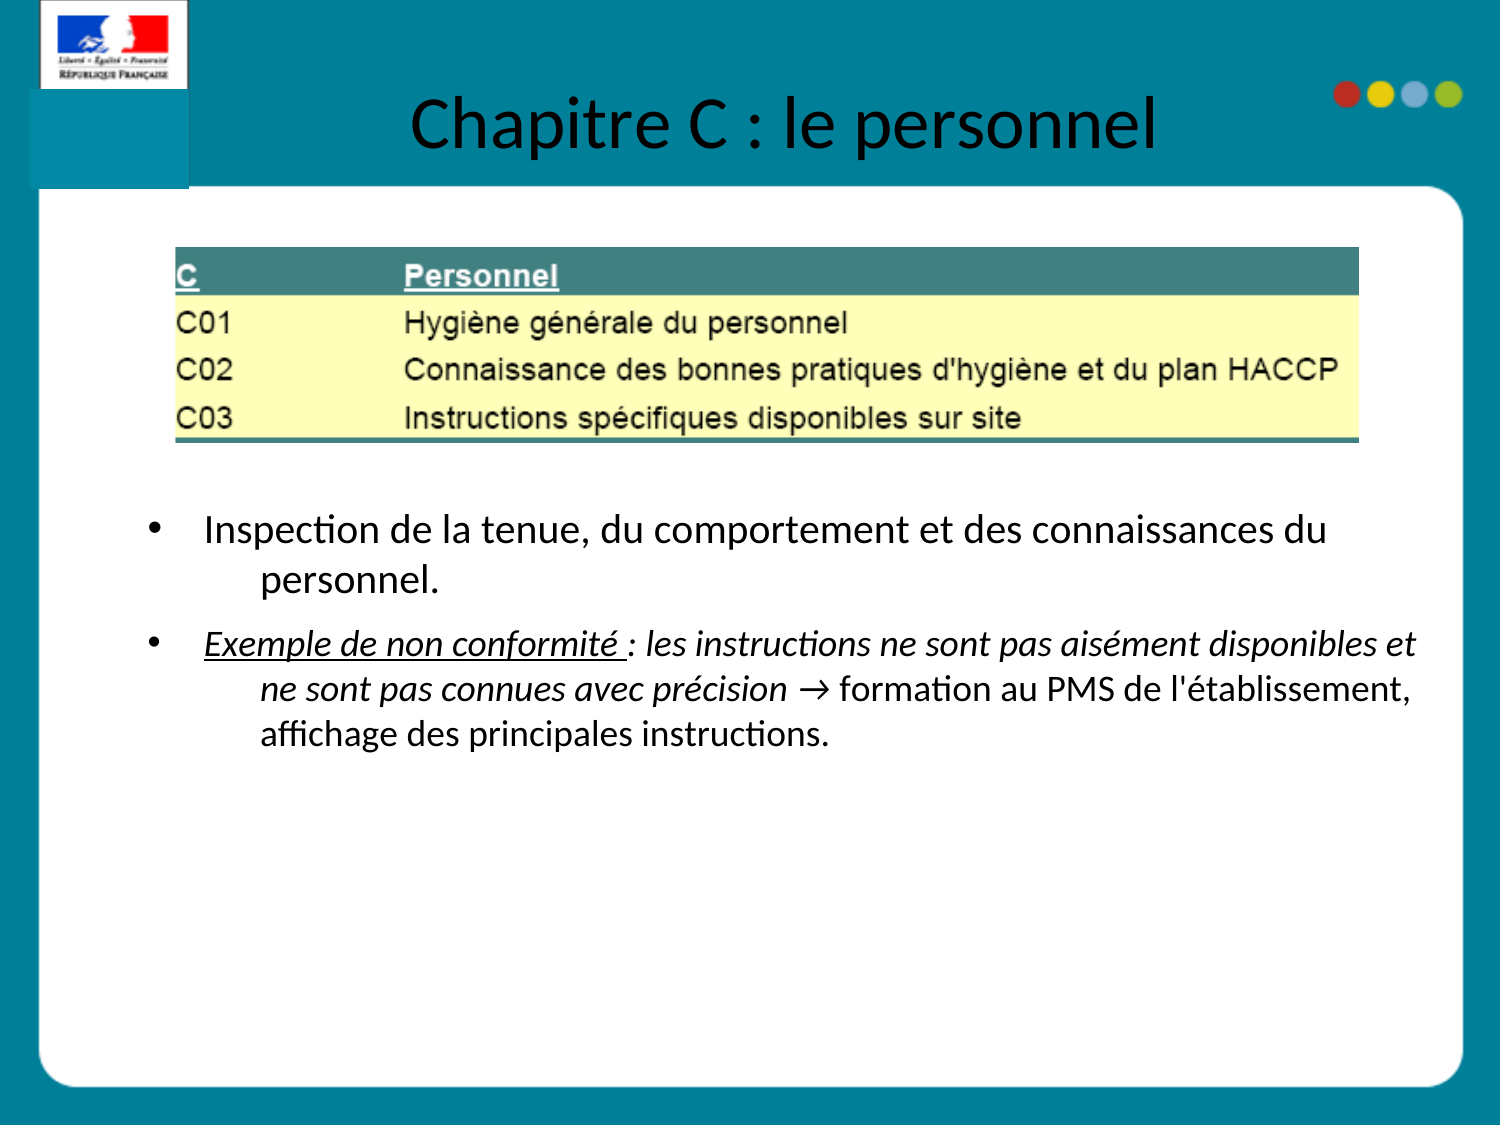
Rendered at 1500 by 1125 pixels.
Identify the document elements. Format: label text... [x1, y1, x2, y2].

list Inspection de la tenue, du comportement et des connaissances du personnel. Exemple de non conformité : les instructions ne sont pas aisément disponibles et ne sont pas connues avec précision → formation au PMS de l'établissement, affichage des principales instructions. [147, 501, 1424, 757]
picture [174, 247, 1359, 443]
title Chapitre C : le personnel [147, 0, 1423, 237]
